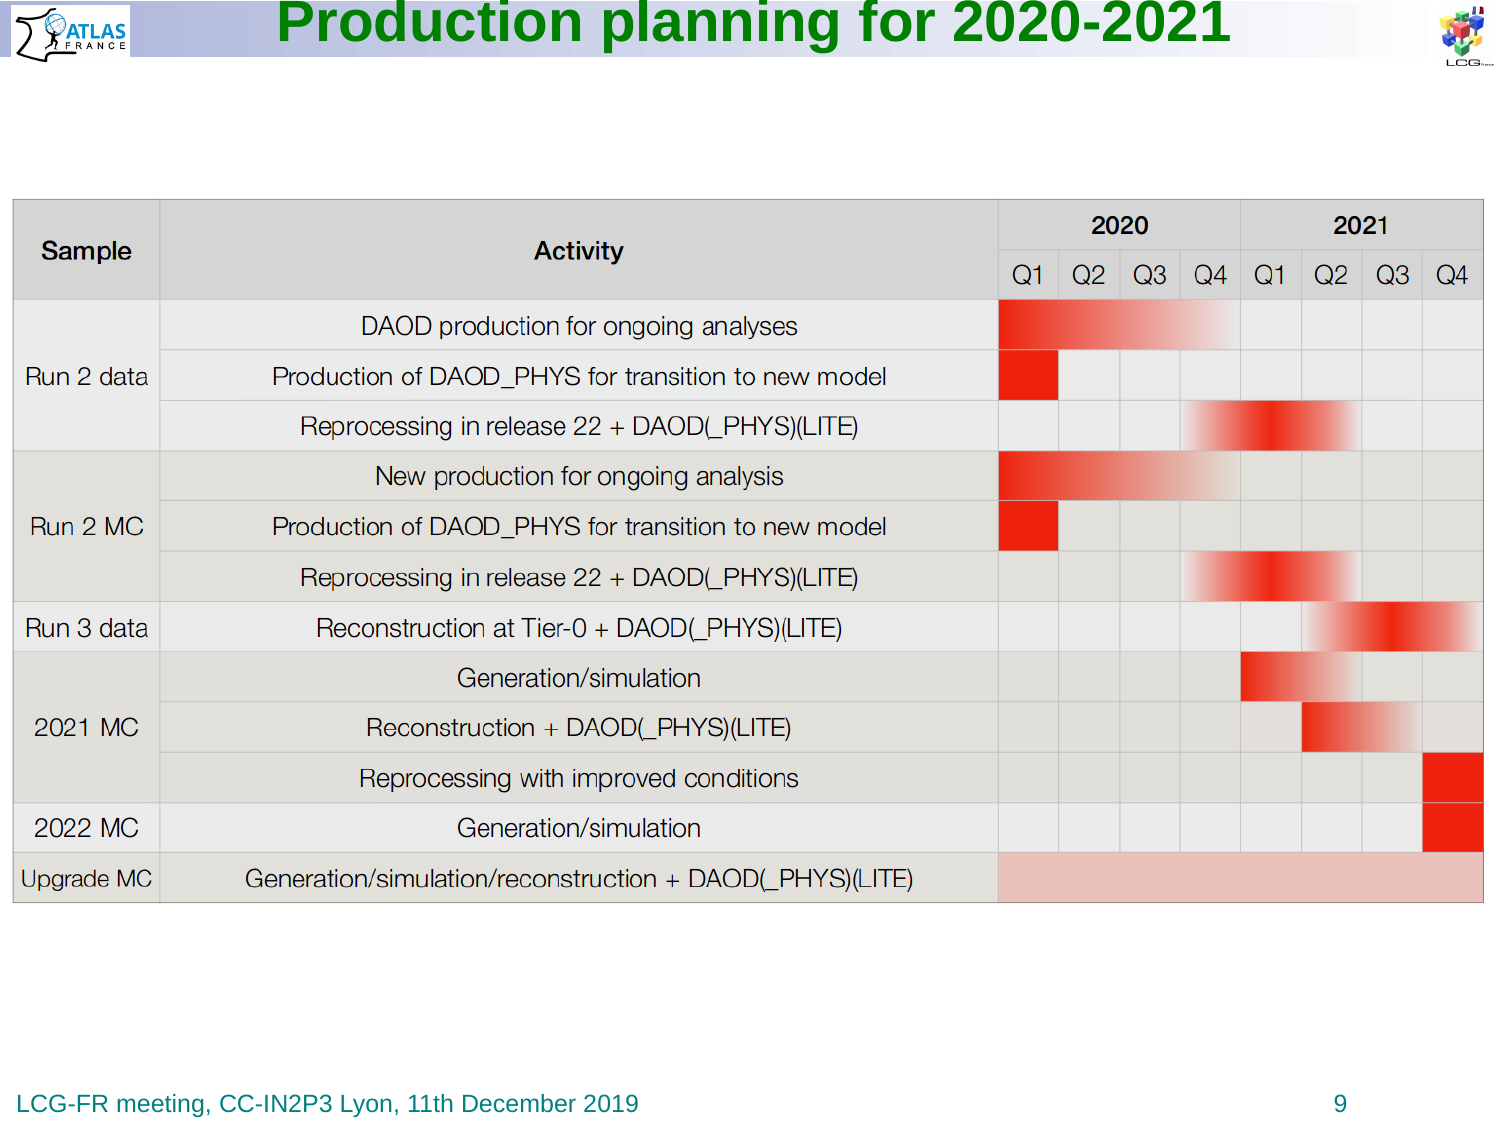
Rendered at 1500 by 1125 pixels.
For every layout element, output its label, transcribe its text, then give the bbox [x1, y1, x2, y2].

text_box Production planning for 2020-2021 [6, 0, 1500, 108]
picture [0, 181, 1497, 926]
